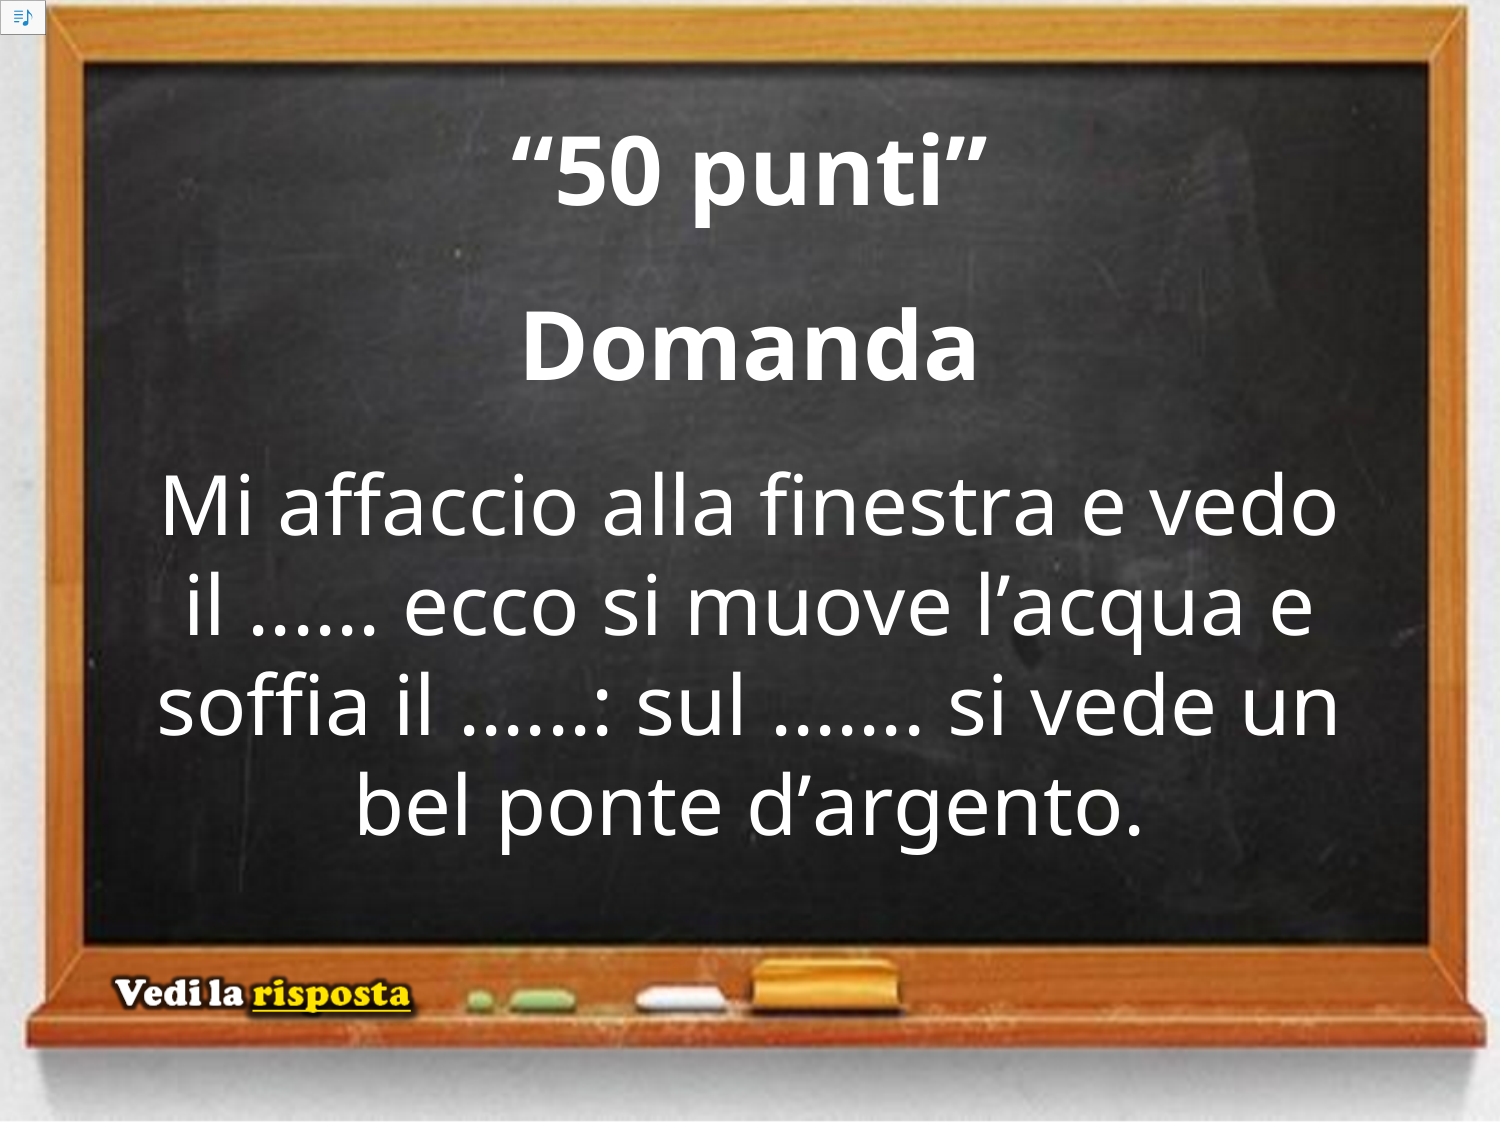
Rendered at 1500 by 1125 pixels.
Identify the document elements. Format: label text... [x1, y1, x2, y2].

text_box [0, 0, 47, 36]
text_box “50 punti” Domanda Mi affaccio alla finestra e vedo il ...... ecco si muove l’acqua e soffia il ......: sul ....... si vede un bel ponte d’argento. [87, 102, 1413, 1012]
picture [0, 0, 1500, 1125]
